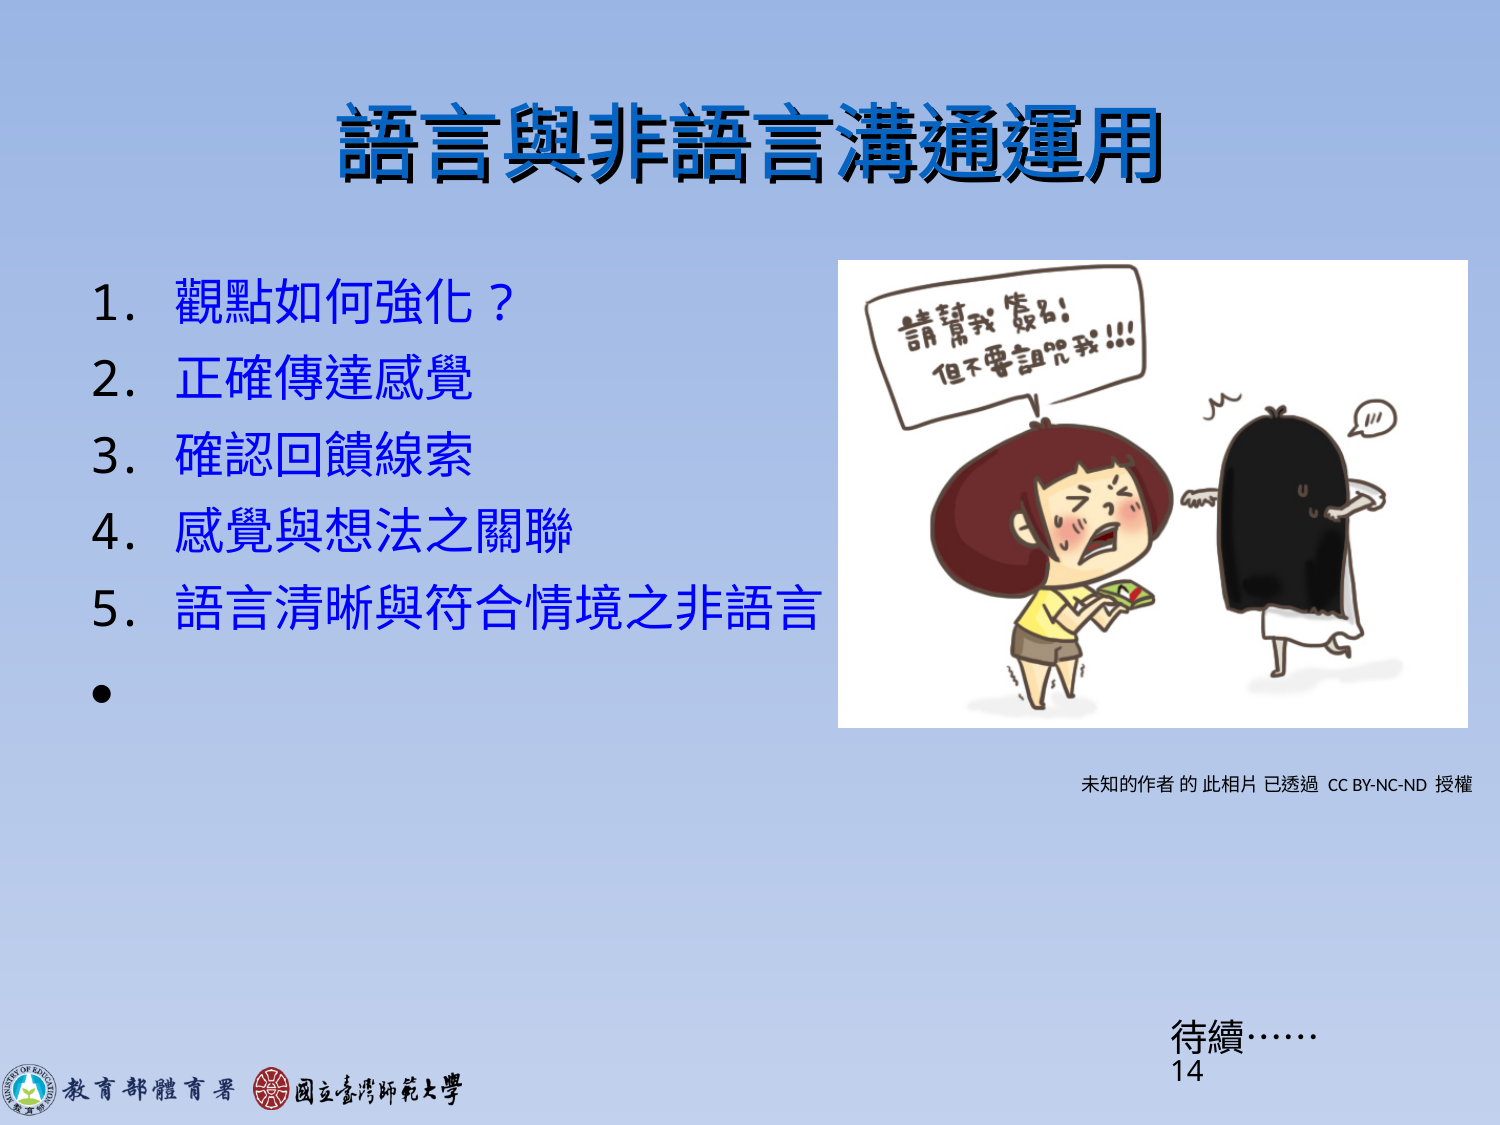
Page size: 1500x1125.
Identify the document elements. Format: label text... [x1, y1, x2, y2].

text_box 未知的作者 的 此相片 已透過 CC BY-NC-ND 授權 [1066, 764, 1500, 803]
picture [838, 260, 1468, 729]
text_box 待續…… [1155, 1006, 1316, 1068]
text_box 58 [1155, 1024, 1468, 1100]
title 語言與非語言溝通運用 [75, 45, 1426, 233]
list 觀點如何強化? 正確傳達感覺 確認回饋線索 感覺與想法之關聯 語言清晰與符合情境之非語言 [75, 262, 1426, 1005]
